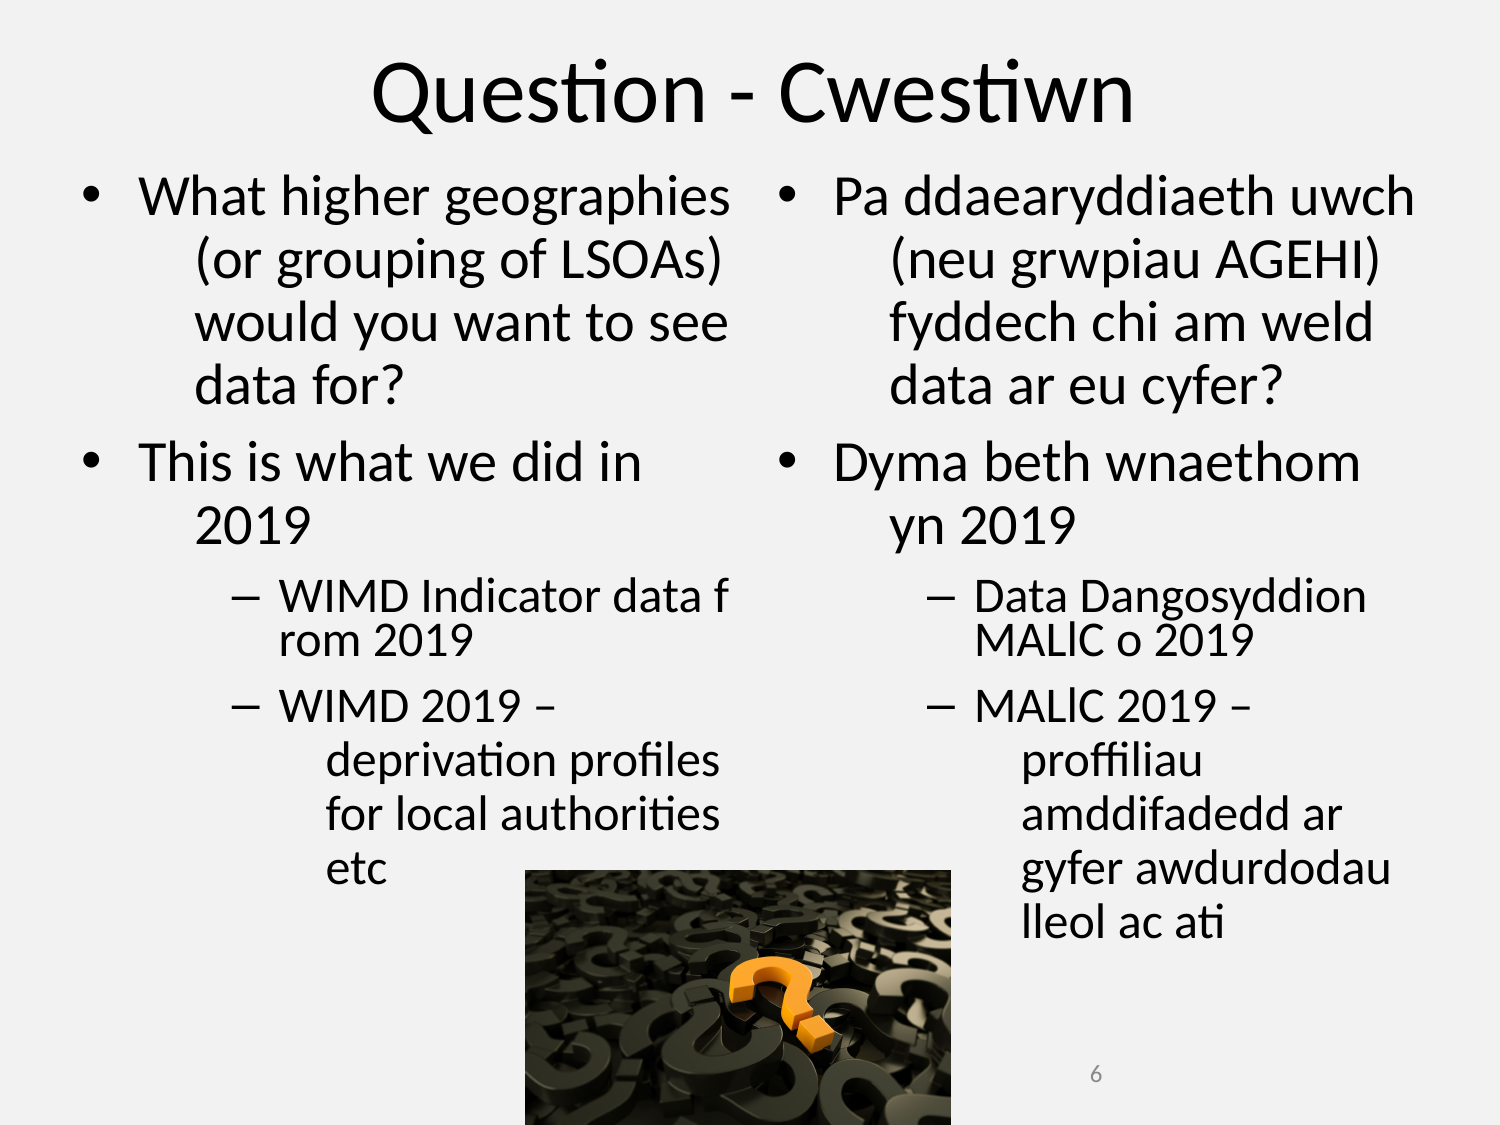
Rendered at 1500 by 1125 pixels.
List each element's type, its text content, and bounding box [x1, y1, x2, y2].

list What higher geographies (or grouping of LSOAs) would you want to see data for? This is what we did in 2019 WIMD Indicator data from 2019 WIMD 2019 – deprivation profiles for local authorities etc [66, 158, 754, 908]
title Question - Cwestiwn [78, 16, 1429, 156]
text_box Pa ddaearyddiaeth uwch (neu grwpiau AGEHI) fyddech chi am weld data ar eu cyfer? Dyma beth wnaethom yn 2019 Data Dangosyddion MALlC o 2019 MALlC 2019 – proffiliau amddifadedd ar gyfer awdurdodau lleol ac ati [761, 158, 1436, 931]
text_box 6 [1074, 1042, 1426, 1103]
picture [525, 870, 951, 1125]
